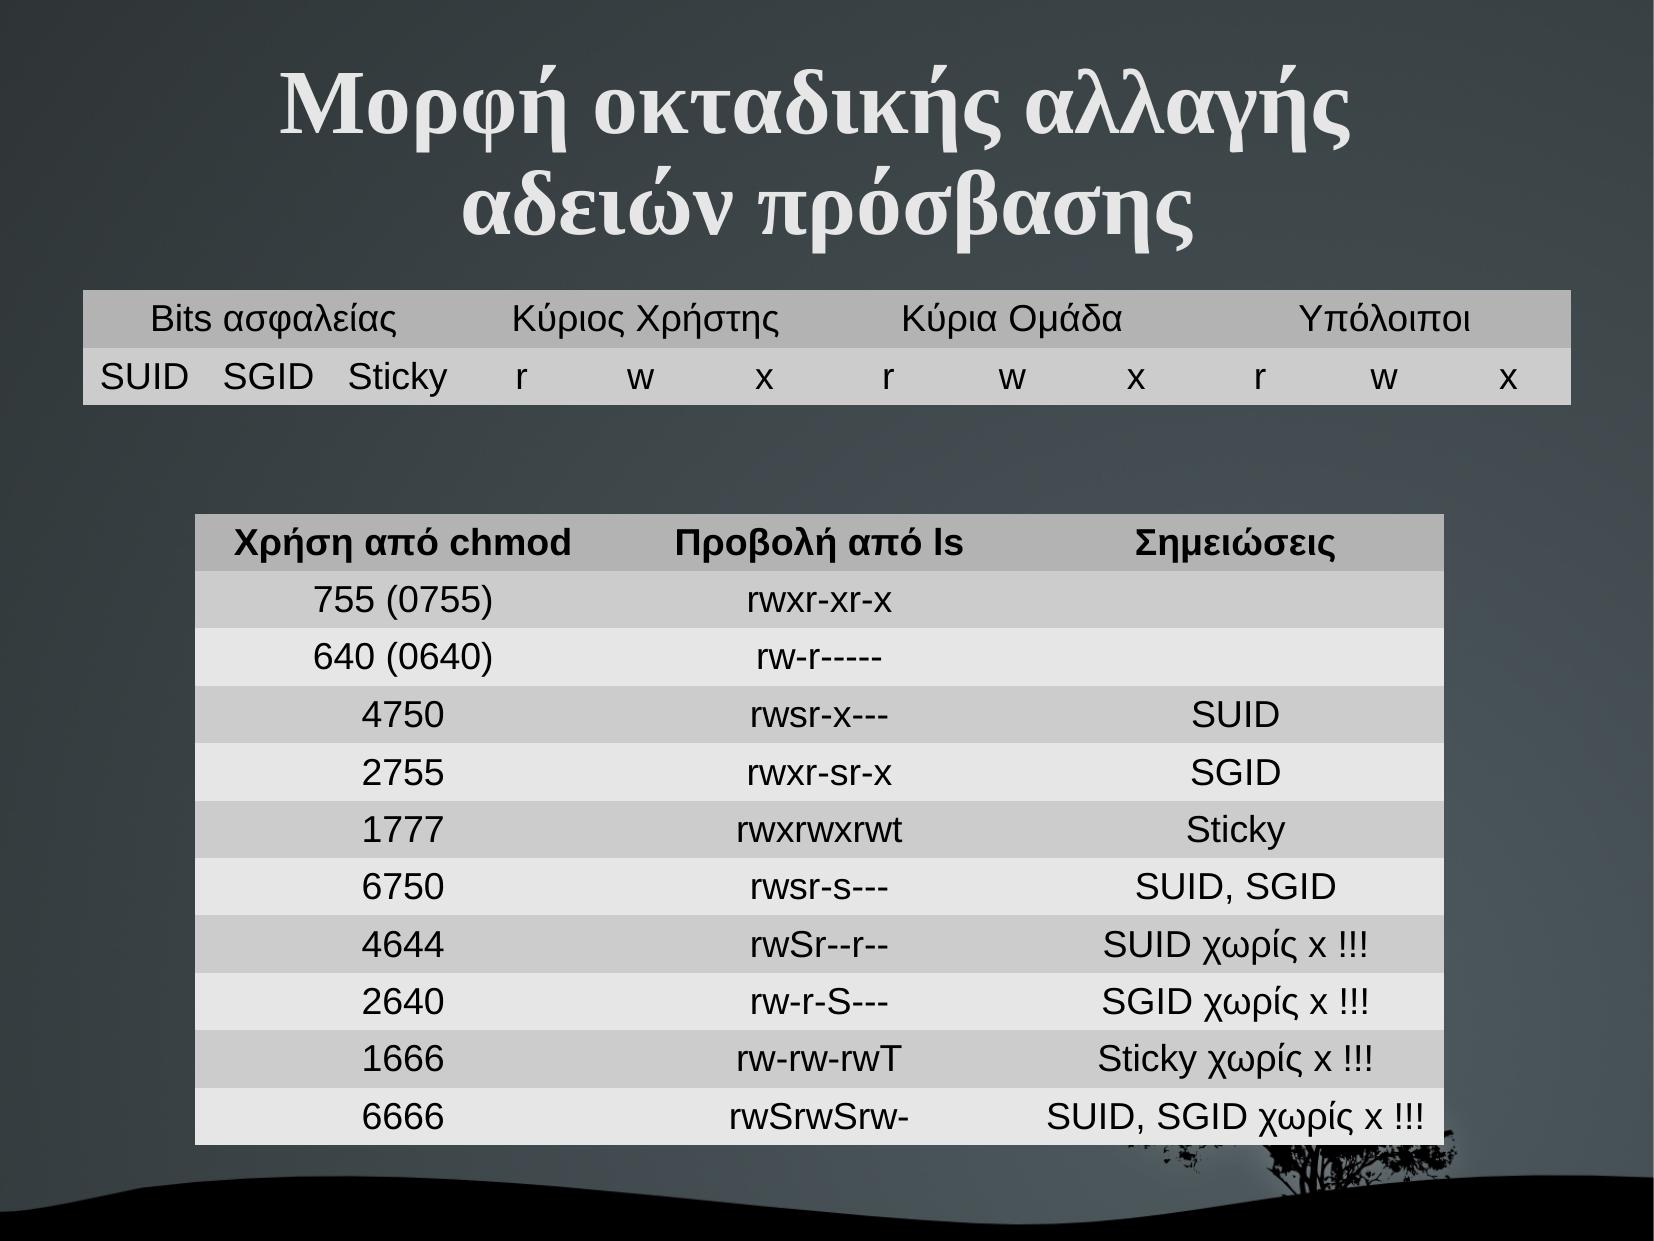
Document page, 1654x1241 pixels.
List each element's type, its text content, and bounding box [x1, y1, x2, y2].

table_cell 2640 [195, 973, 611, 1030]
table_cell w [579, 348, 702, 405]
table_cell 4750 [195, 686, 611, 743]
table_cell rw-r----- [611, 628, 1028, 686]
table_cell w [950, 348, 1074, 405]
title Μορφή οκταδικής αλλαγής αδειών πρόσβασης [82, 33, 1571, 273]
table_cell SGID χωρίς x !!! [1028, 973, 1444, 1030]
table_cell SGID [1028, 743, 1444, 801]
table_cell rw-r-S--- [611, 973, 1028, 1030]
table_cell rwSrwSrw- [611, 1088, 1028, 1145]
table_cell rwxr-sr-x [611, 743, 1028, 801]
table_cell SGID [207, 348, 331, 405]
table_header Bits ασφαλείας [83, 290, 465, 348]
table_cell 1666 [195, 1030, 611, 1088]
table_cell 6666 [195, 1088, 611, 1145]
table_cell 640 (0640) [195, 628, 611, 686]
table_header Κύριος Χρήστης [465, 290, 826, 348]
picture [0, 0, 1654, 1241]
table_cell Sticky [331, 348, 465, 405]
table_cell SUID χωρίς x !!! [1028, 915, 1444, 973]
table_header Σημειώσεις [1028, 514, 1444, 571]
table_cell 755 (0755) [195, 571, 611, 628]
table_cell rwSr--r-- [611, 915, 1028, 973]
table_cell SUID, SGID [1028, 858, 1444, 915]
table_header Χρήση από chmod [195, 514, 611, 571]
table_cell SUID [1028, 686, 1444, 743]
table_cell x [1446, 348, 1571, 405]
table_header Προβολή από ls [611, 514, 1028, 571]
table_cell 2755 [195, 743, 611, 801]
table_cell rw-rw-rwT [611, 1030, 1028, 1088]
table_cell 4644 [195, 915, 611, 973]
table_cell SUID [83, 348, 207, 405]
table_cell x [702, 348, 826, 405]
table_cell rwsr-s--- [611, 858, 1028, 915]
table_cell 1777 [195, 801, 611, 858]
table_cell w [1322, 348, 1446, 405]
table_cell Sticky [1028, 801, 1444, 858]
table_cell [1028, 571, 1444, 628]
table_cell r [826, 348, 950, 405]
table_header Κύρια Ομάδα [826, 290, 1198, 348]
table_cell r [465, 348, 579, 405]
table_cell SUID, SGID χωρίς x !!! [1028, 1088, 1444, 1145]
table_cell rwxr-xr-x [611, 571, 1028, 628]
table_cell 6750 [195, 858, 611, 915]
table_cell r [1198, 348, 1322, 405]
table_cell Sticky χωρίς x !!! [1028, 1030, 1444, 1088]
table_cell x [1074, 348, 1198, 405]
table_cell [1028, 628, 1444, 686]
table_cell rwxrwxrwt [611, 801, 1028, 858]
table_header Υπόλοιποι [1198, 290, 1571, 348]
table_cell rwsr-x--- [611, 686, 1028, 743]
